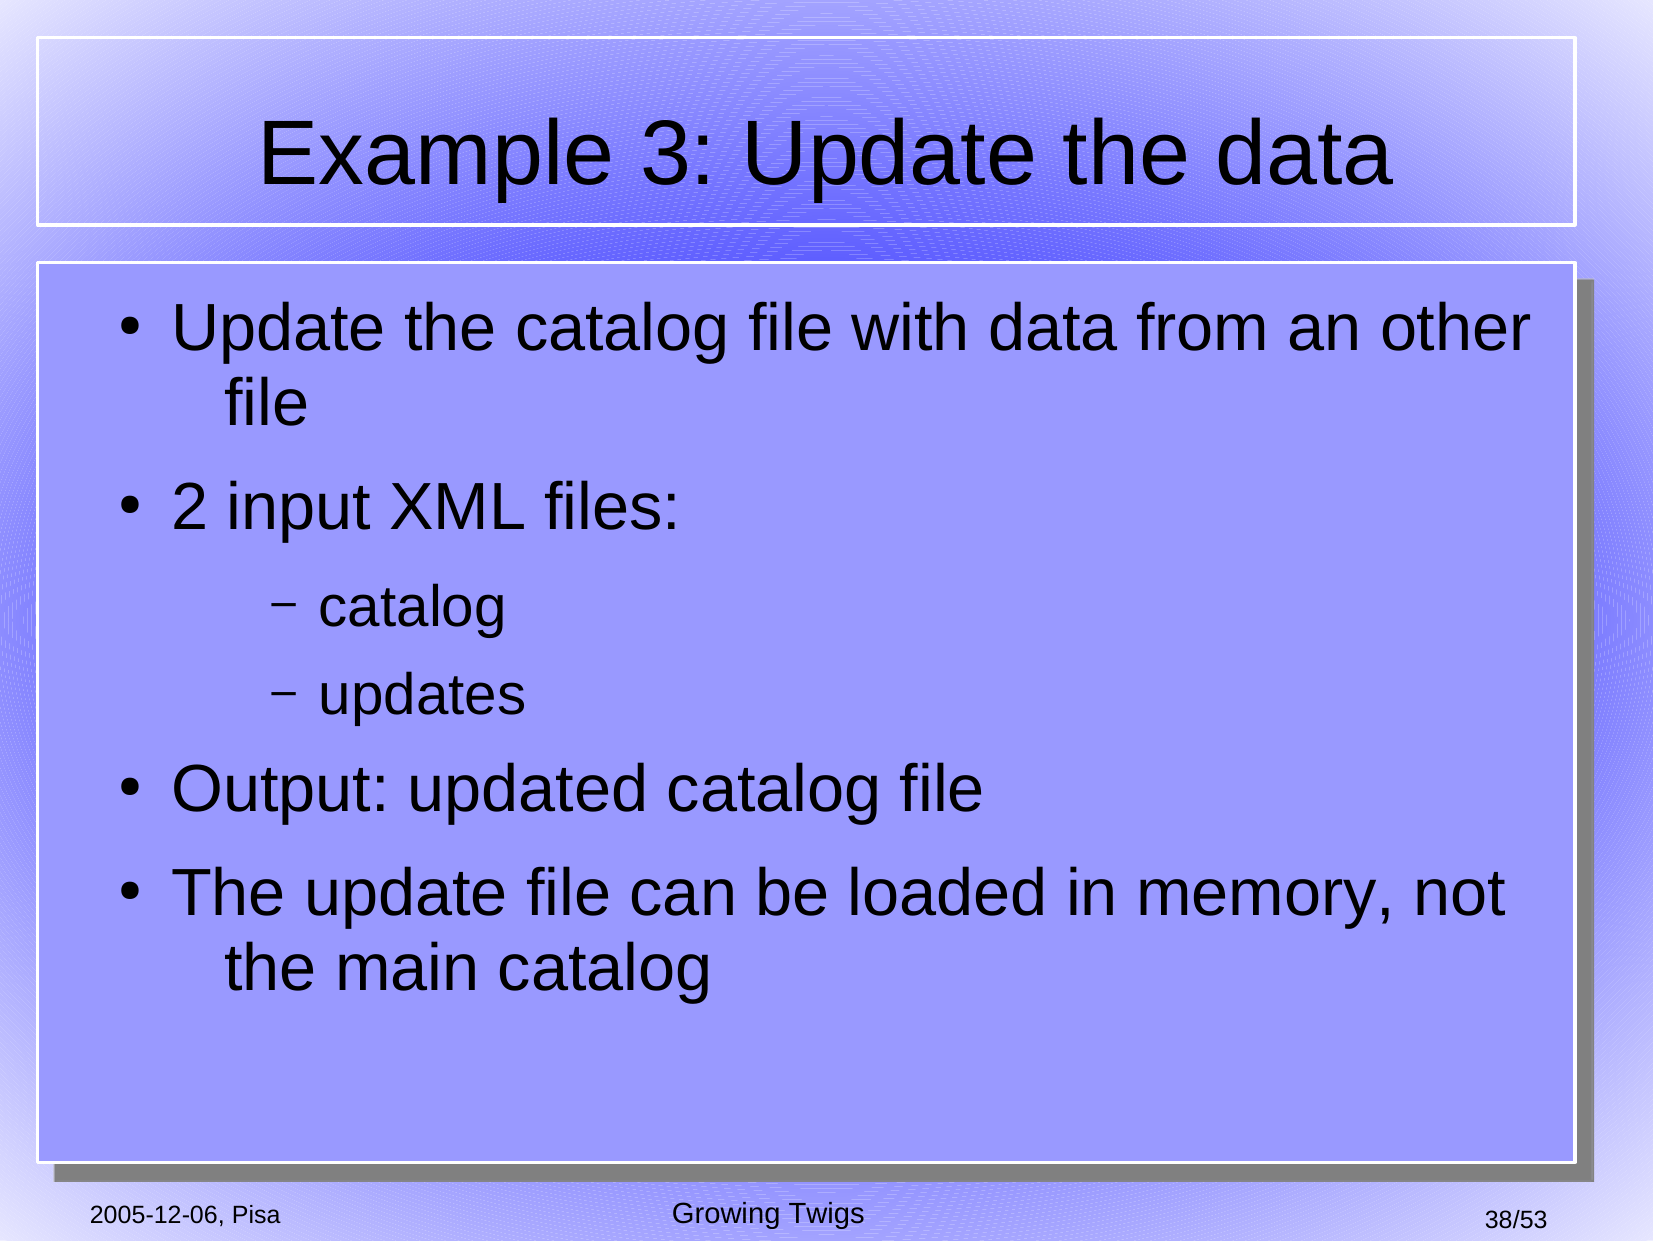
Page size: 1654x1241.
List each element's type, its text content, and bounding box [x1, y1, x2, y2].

title Example 3: Update the data [82, 49, 1571, 257]
list Update the catalog file with data from an other file 2 input XML files: catalog updates Output: updated catalog file The update file can be loaded in memory, not the main catalog [82, 290, 1571, 1126]
